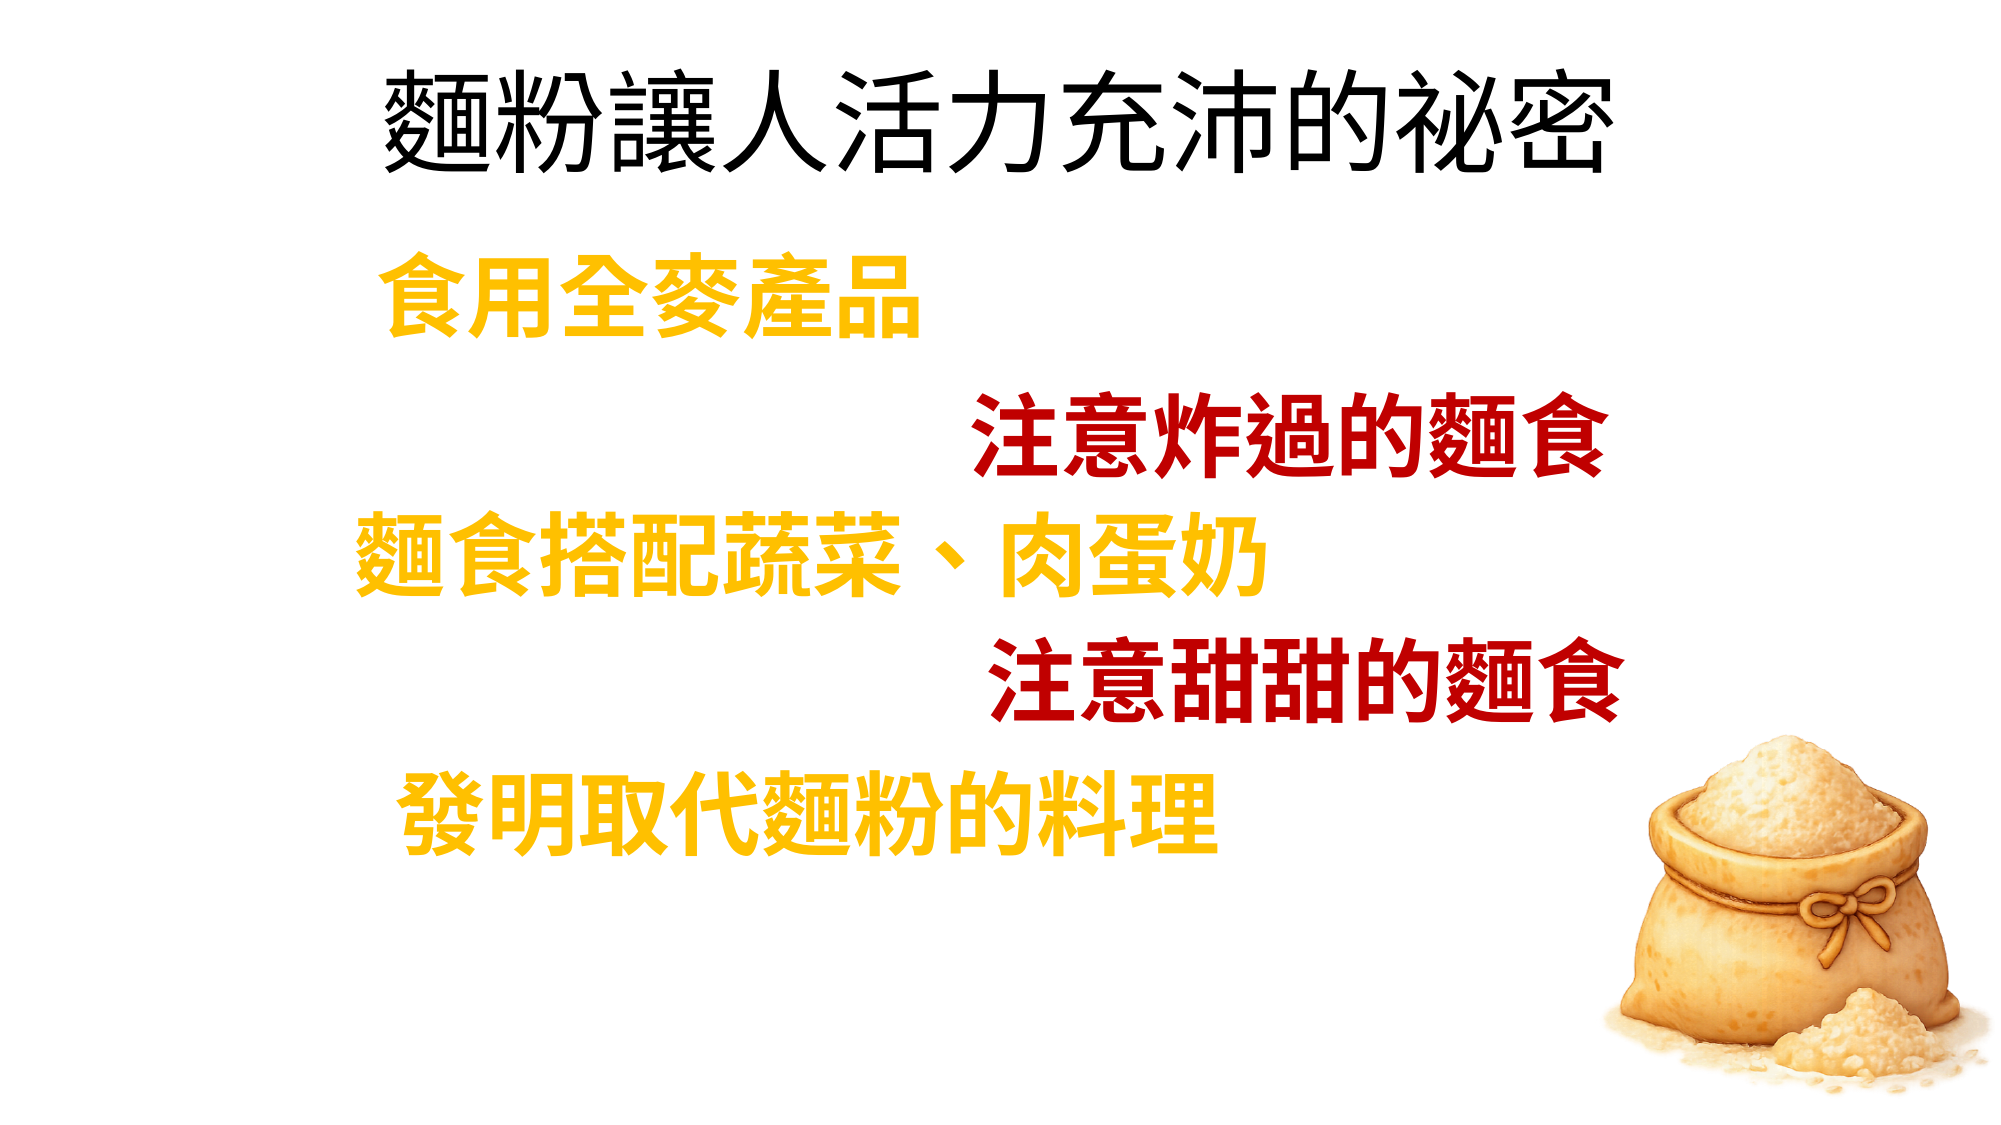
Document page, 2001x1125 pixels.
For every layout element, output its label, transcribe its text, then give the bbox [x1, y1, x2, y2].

title 麵粉讓人活力充沛的祕密 [137, 59, 1863, 278]
text_box 食用全麥產品 [128, 231, 1173, 358]
text_box 發明取代麵粉的料理 [128, 749, 1488, 877]
text_box 注意甜甜的麵食 [703, 616, 1911, 743]
text_box 麵食搭配蔬菜、肉蛋奶 [94, 490, 1533, 617]
picture [1594, 724, 2000, 1125]
text_box 注意炸過的麵食 [749, 371, 1831, 498]
